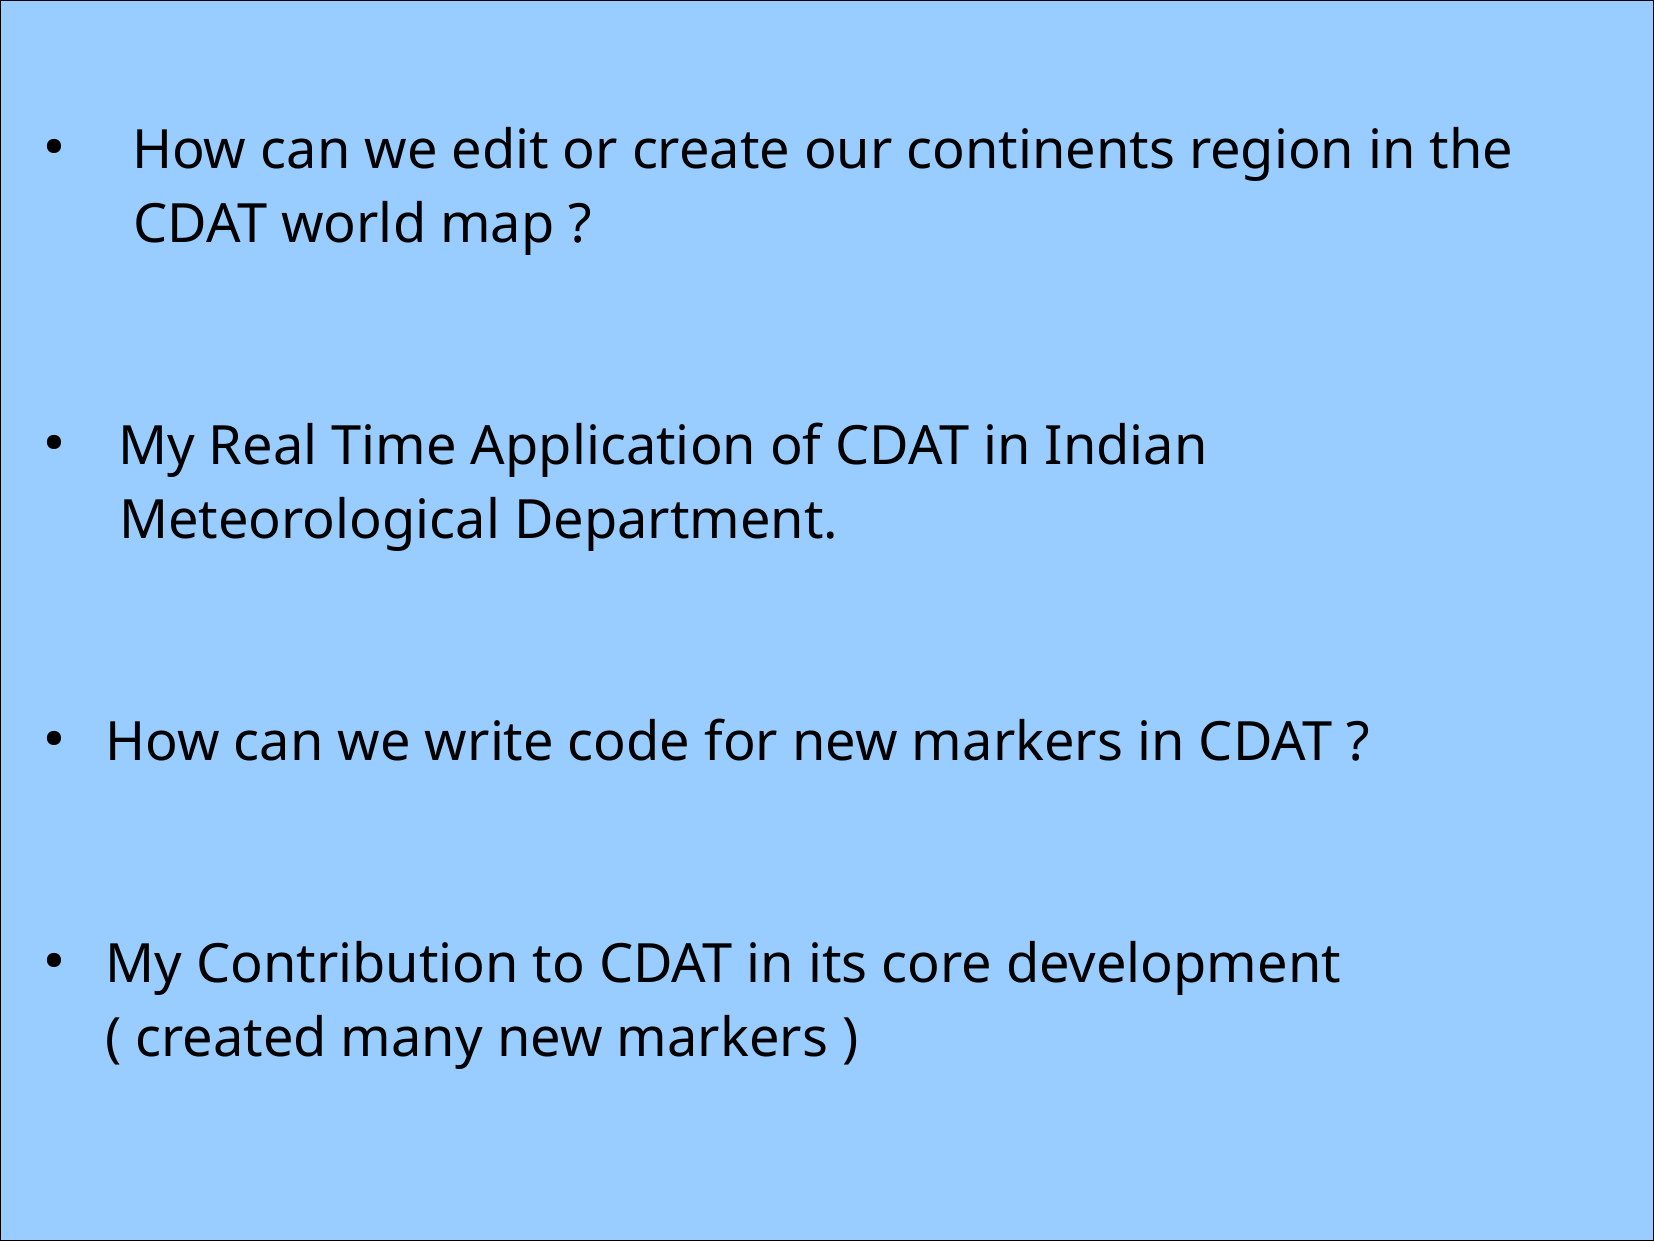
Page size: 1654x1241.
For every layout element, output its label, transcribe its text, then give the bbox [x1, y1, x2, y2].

text_box [0, 0, 1654, 1241]
text_box How can we edit or create our continents region in the CDAT world map ? My Real Time Application of CDAT in Indian Meteorological Department. How can we write code for new markers in CDAT ? My Contribution to CDAT in its core development ( created many new markers ) [29, 29, 1595, 1211]
